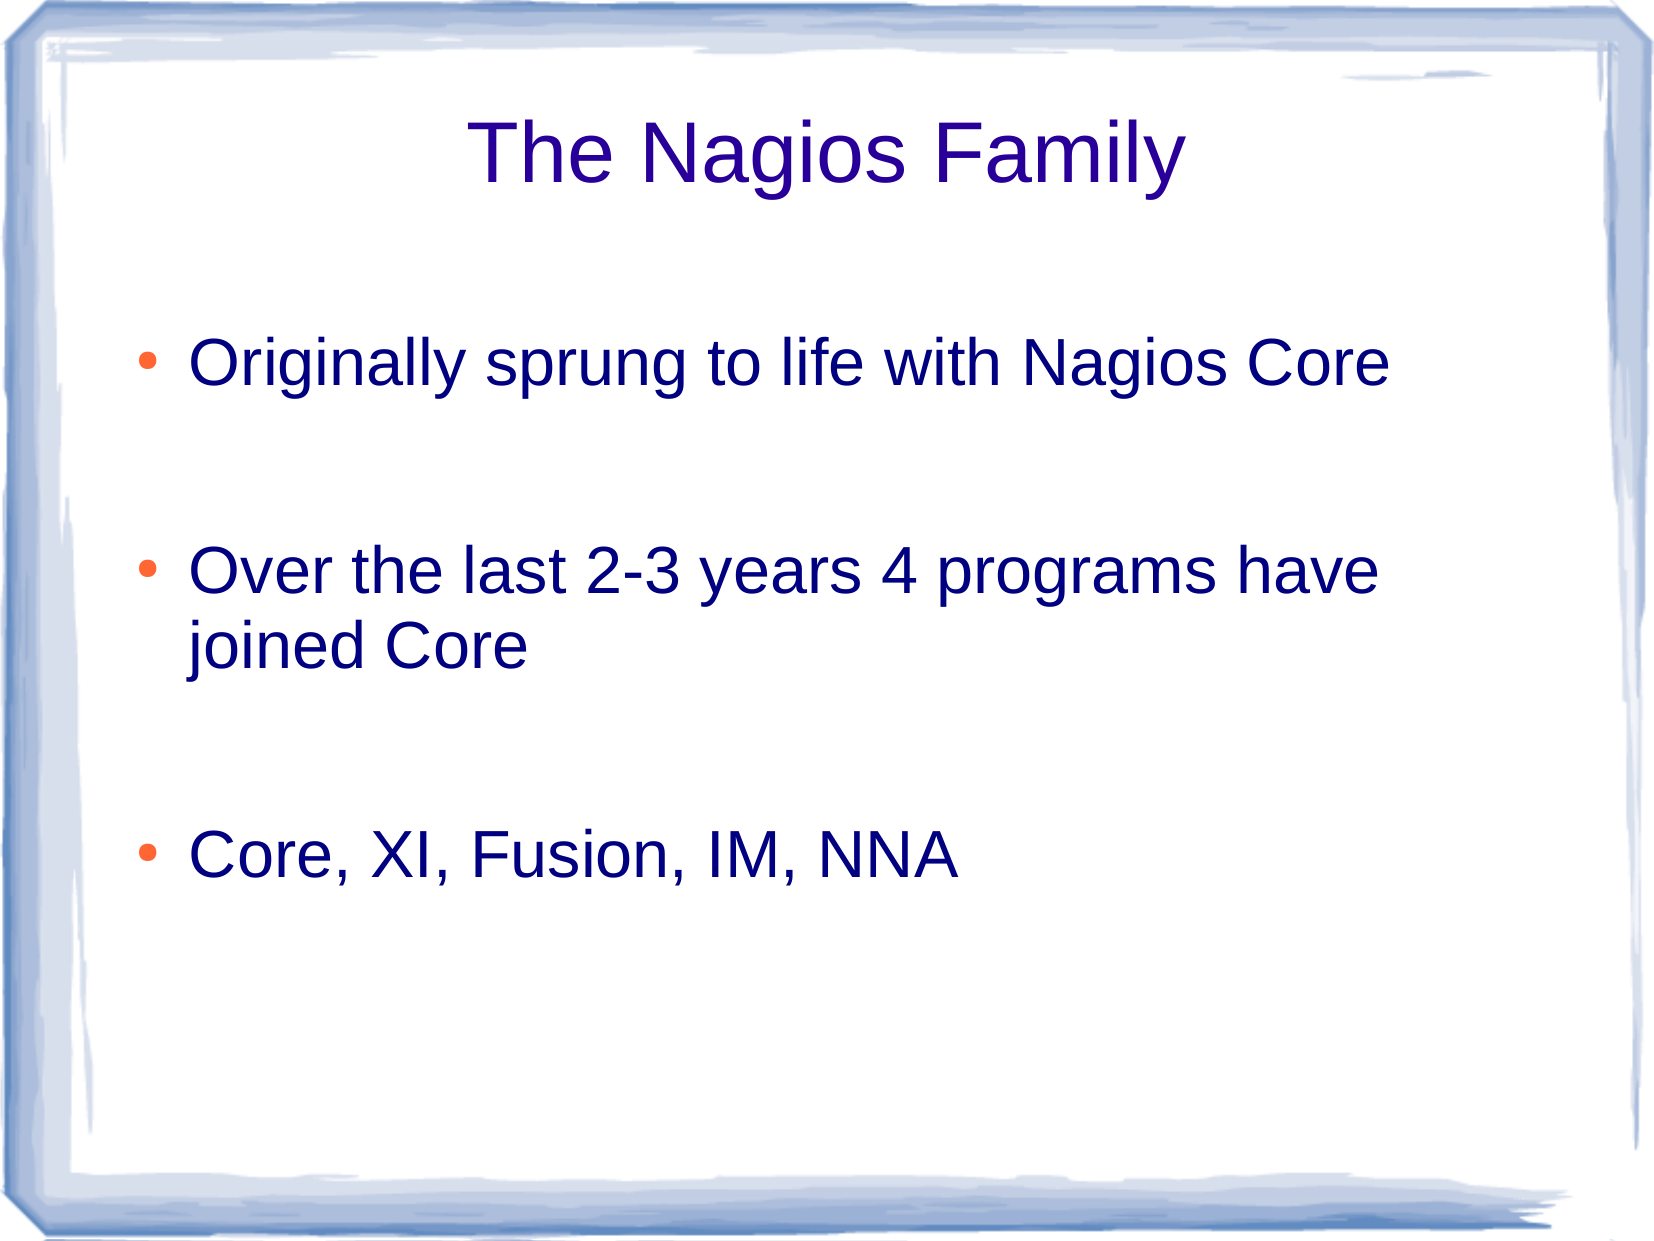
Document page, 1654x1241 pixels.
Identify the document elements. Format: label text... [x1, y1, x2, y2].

title The Nagios Family [82, 49, 1571, 257]
list Originally sprung to life with Nagios Core Over the last 2-3 years 4 programs have joined Core Core, XI, Fusion, IM, NNA [118, 324, 1571, 1004]
picture [0, 0, 1654, 1241]
